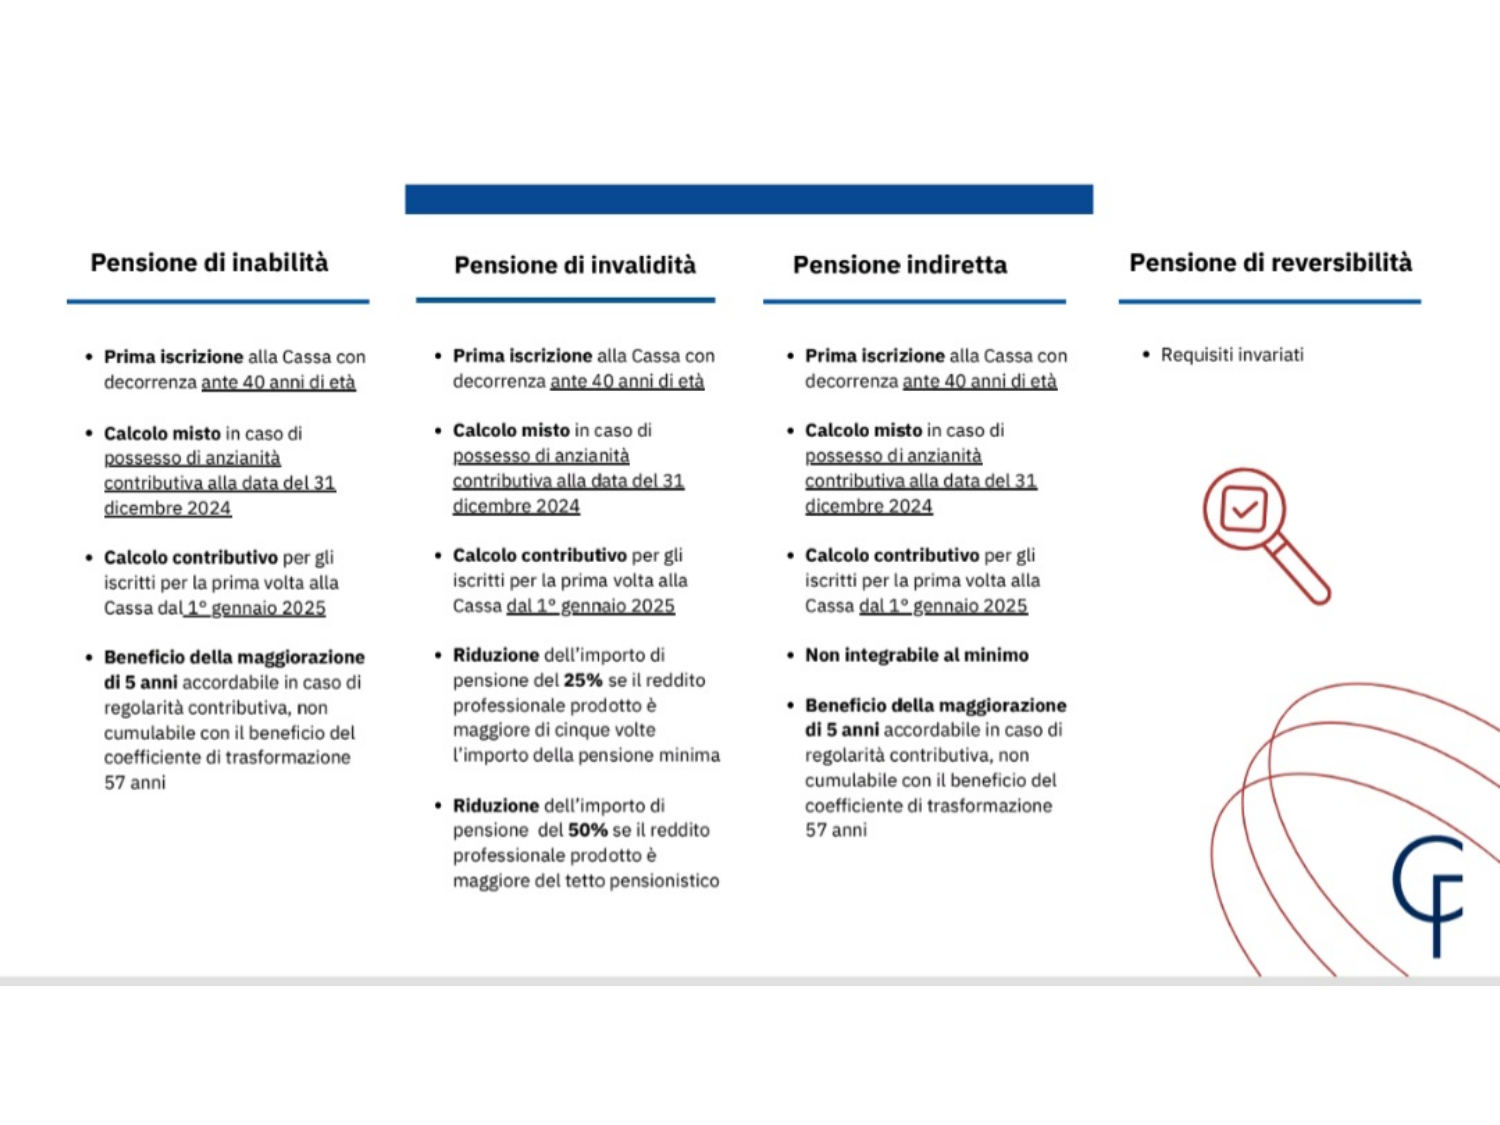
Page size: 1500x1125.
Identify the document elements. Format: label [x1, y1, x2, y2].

picture [0, 138, 1500, 986]
